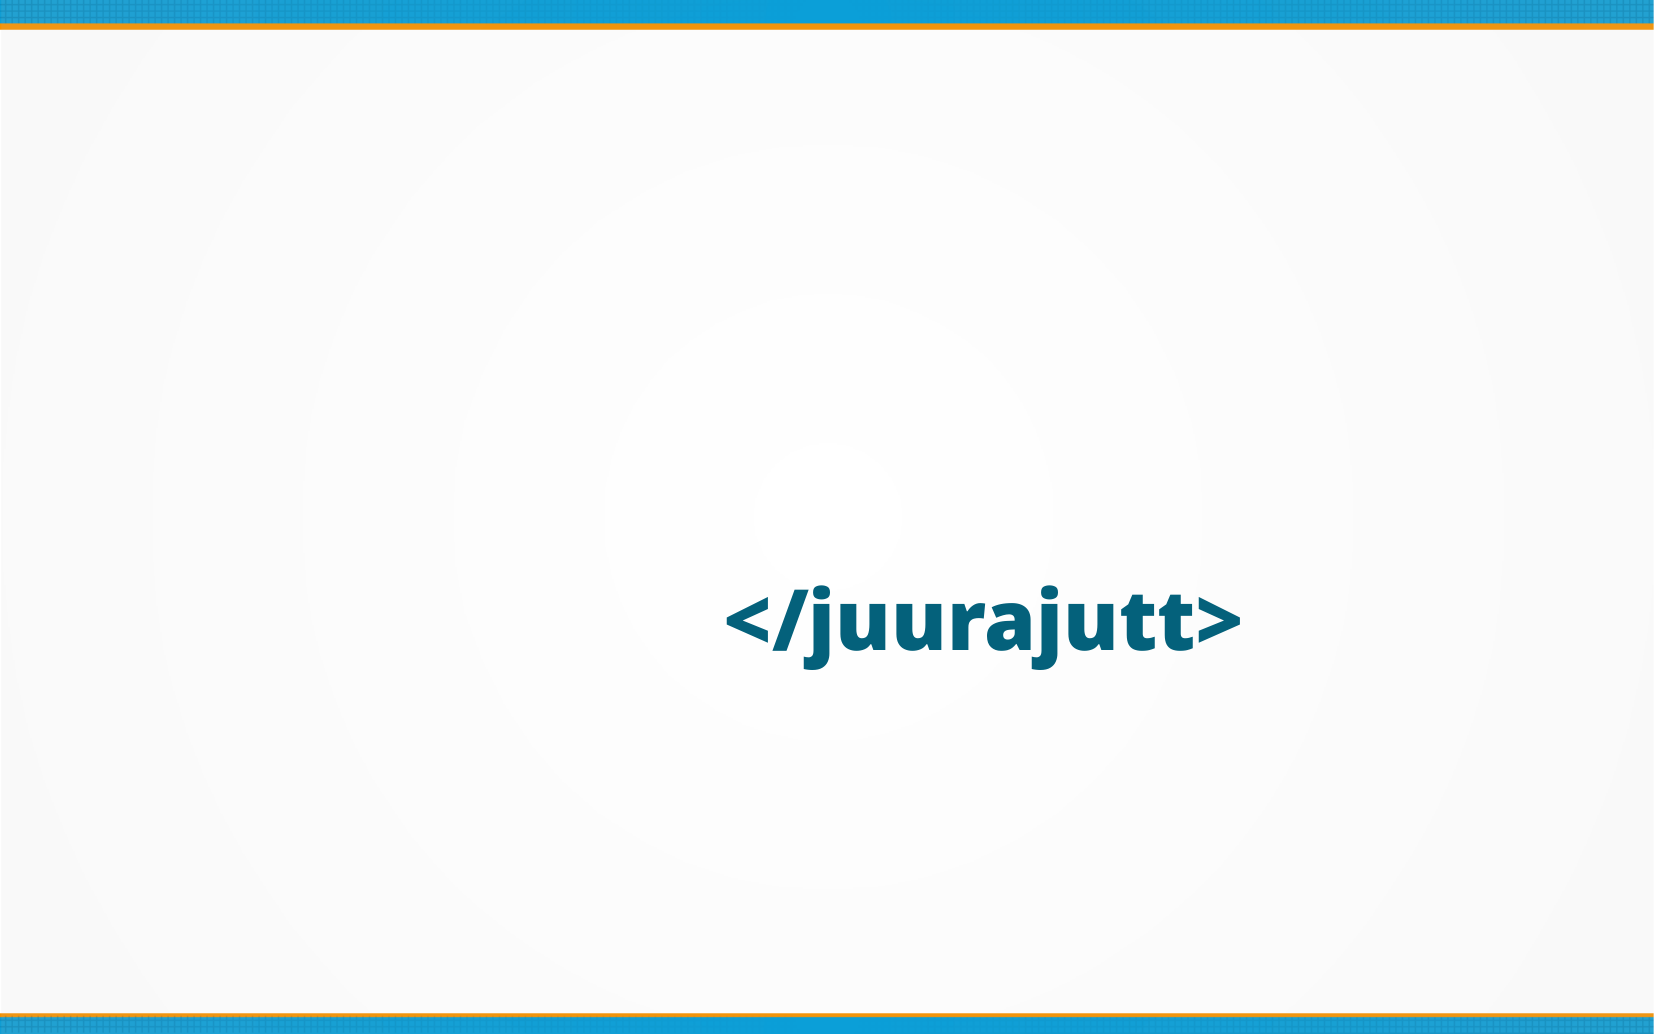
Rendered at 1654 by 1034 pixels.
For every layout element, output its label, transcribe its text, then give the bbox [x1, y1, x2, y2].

subtitle </juurajutt> [98, 138, 1654, 1034]
picture [0, 0, 1654, 1034]
